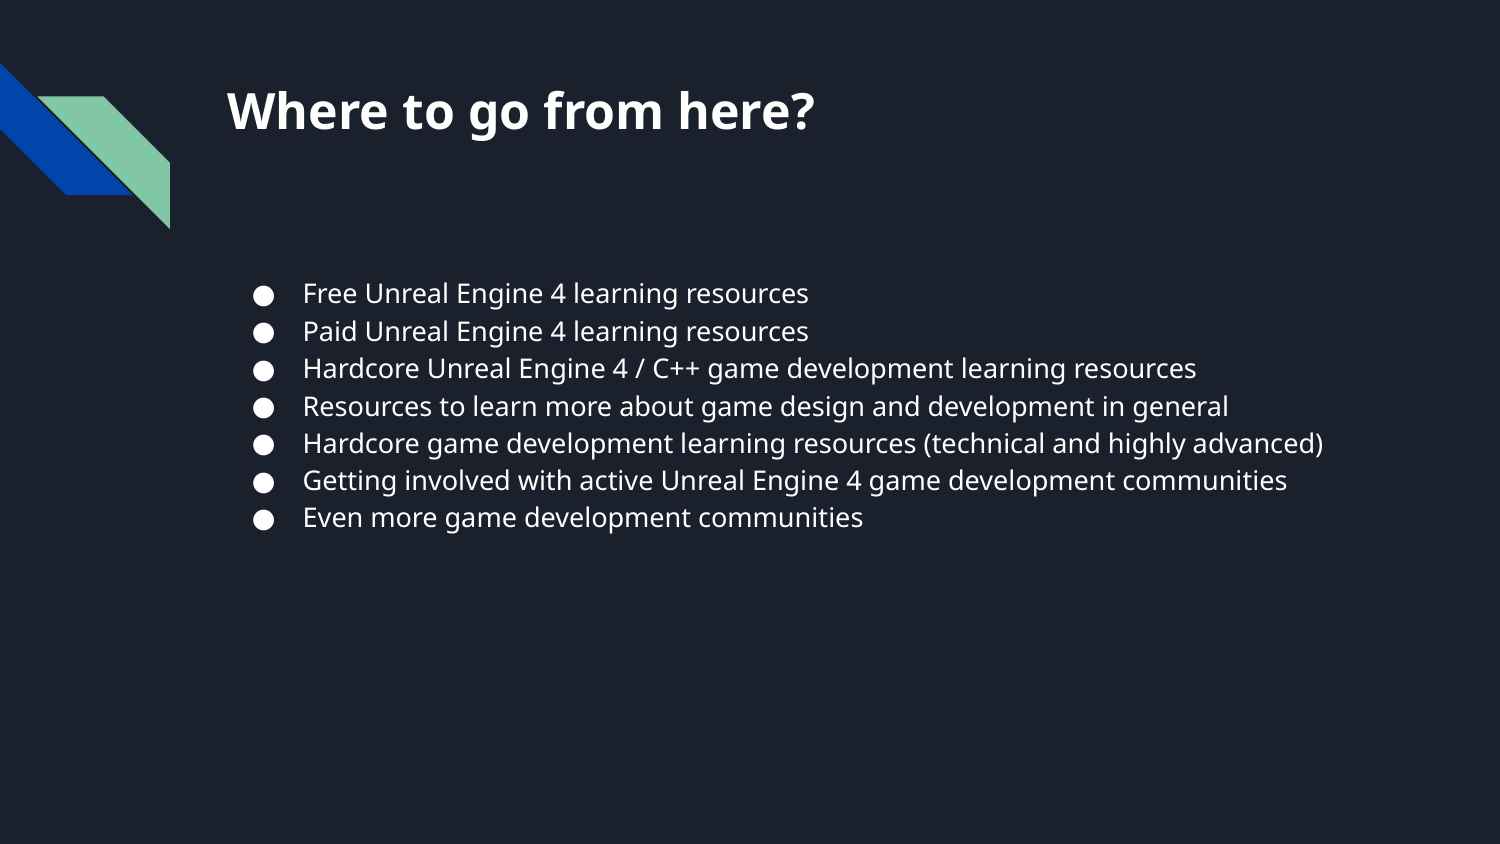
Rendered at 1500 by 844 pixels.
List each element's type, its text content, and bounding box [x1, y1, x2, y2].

text_box Where to go from here? [212, 64, 1368, 215]
text_box Free Unreal Engine 4 learning resources Paid Unreal Engine 4 learning resources Hardcore Unreal Engine 4 / C++ game development learning resources Resources to learn more about game design and development in general Hardcore game development learning resources (technical and highly advanced) Getting involved with active Unreal Engine 4 game development communities Even more game development communities [212, 257, 1368, 735]
